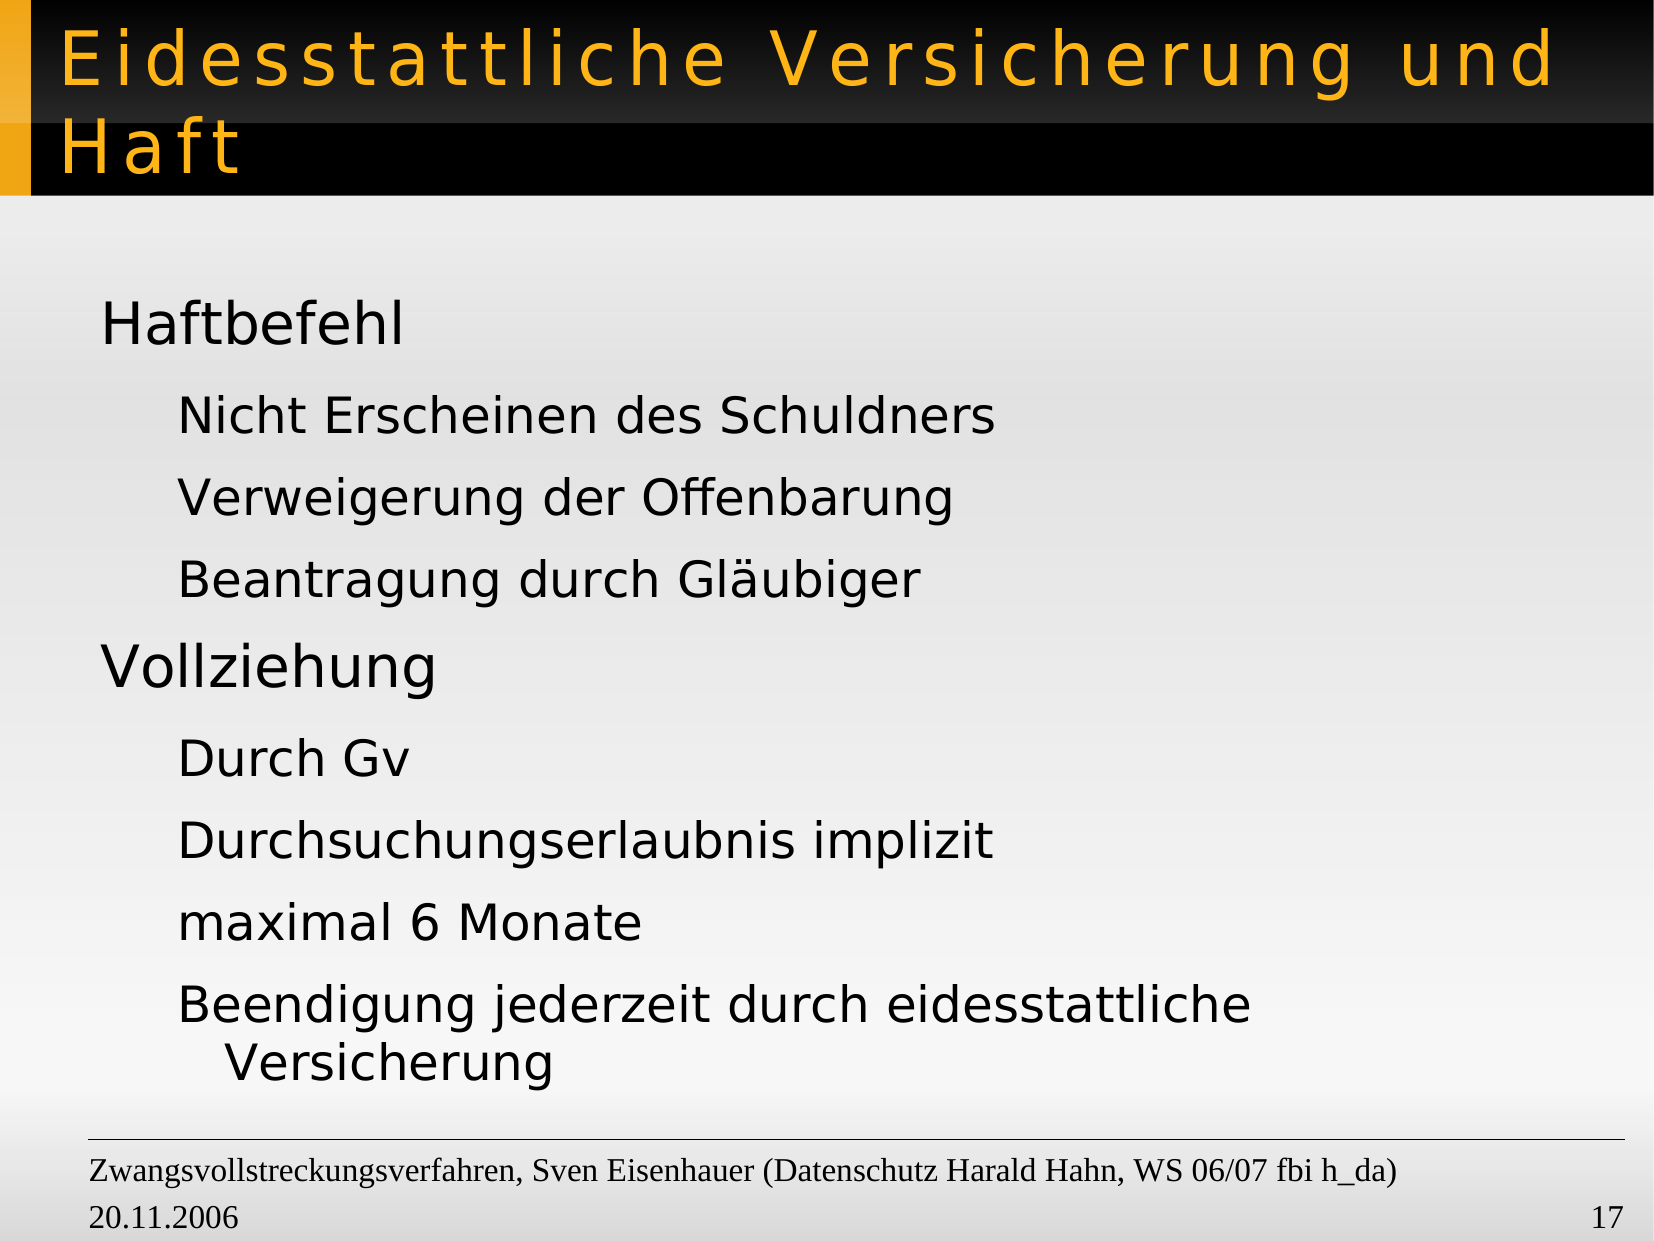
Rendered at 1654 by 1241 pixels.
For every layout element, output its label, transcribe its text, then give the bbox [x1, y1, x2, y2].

picture [0, 0, 1654, 1241]
title Eidesstattliche Versicherung und Haft [59, 16, 1625, 191]
list Haftbefehl Nicht Erscheinen des Schuldners Verweigerung der Offenbarung Beantragung durch Gläubiger Vollziehung Durch Gv Durchsuchungserlaubnis implizit maximal 6 Monate Beendigung jederzeit durch eidesstattliche Versicherung [82, 290, 1571, 1094]
